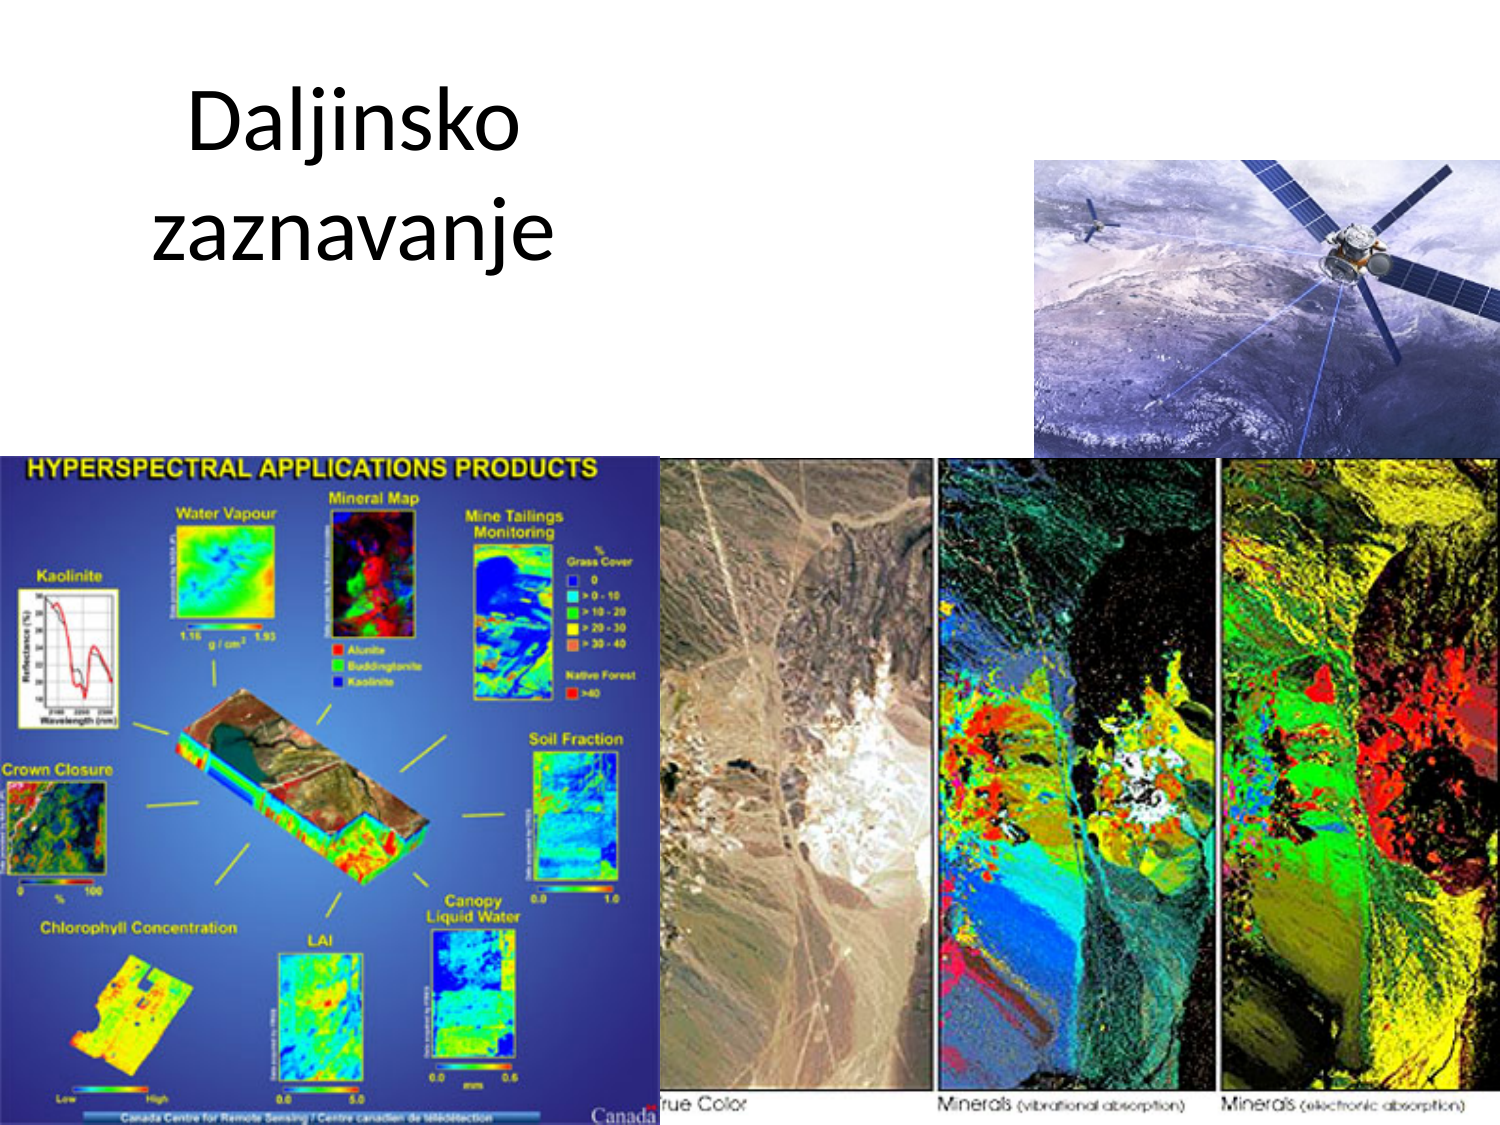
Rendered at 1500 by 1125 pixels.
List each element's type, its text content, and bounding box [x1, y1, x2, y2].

title Daljinsko zaznavanje [76, 0, 632, 339]
picture [0, 160, 1500, 1125]
